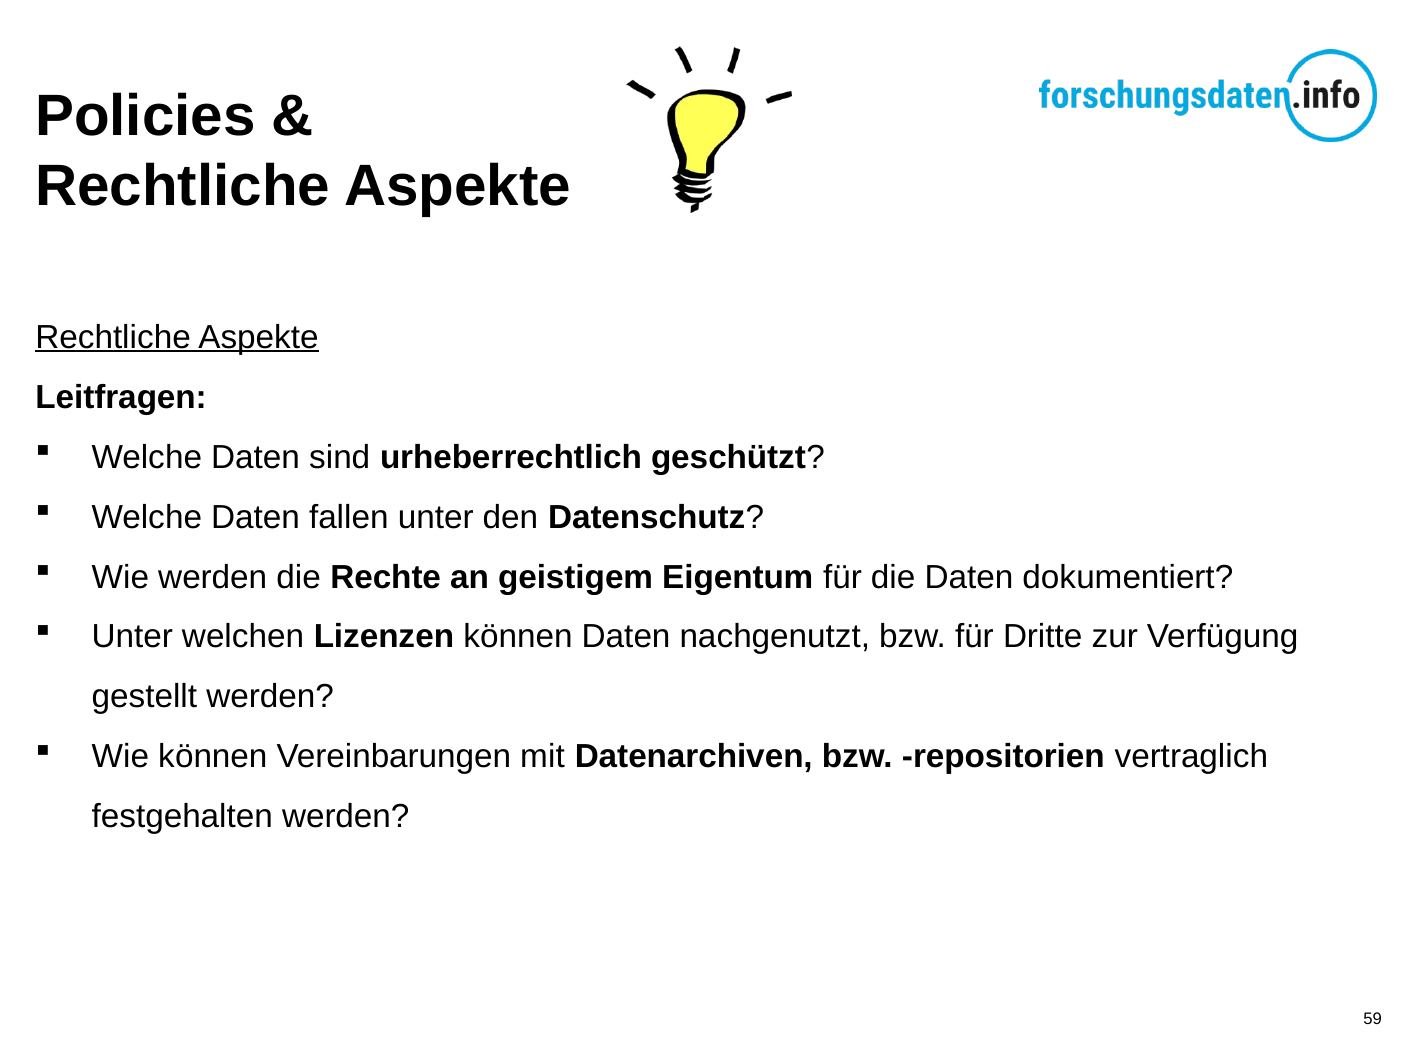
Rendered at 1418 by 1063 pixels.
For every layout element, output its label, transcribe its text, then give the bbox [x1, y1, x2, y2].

title Policies & Rechtliche Aspekte [35, 76, 1022, 254]
list Rechtliche Aspekte Leitfragen: Welche Daten sind urheberrechtlich geschützt? Welche Daten fallen unter den Datenschutz? Wie werden die Rechte an geistigem Eigentum für die Daten dokumentiert? Unter welchen Lizenzen können Daten nachgenutzt, bzw. für Dritte zur Verfügung gestellt werden? Wie können Vereinbarungen mit Datenarchiven, bzw. -repositorien vertraglich festgehalten werden? [35, 295, 1359, 940]
picture [1339, 49, 1377, 85]
picture [1039, 49, 1372, 142]
picture [626, 46, 792, 213]
picture [1342, 107, 1377, 142]
slide_number <Nummer> [1015, 1003, 1382, 1028]
